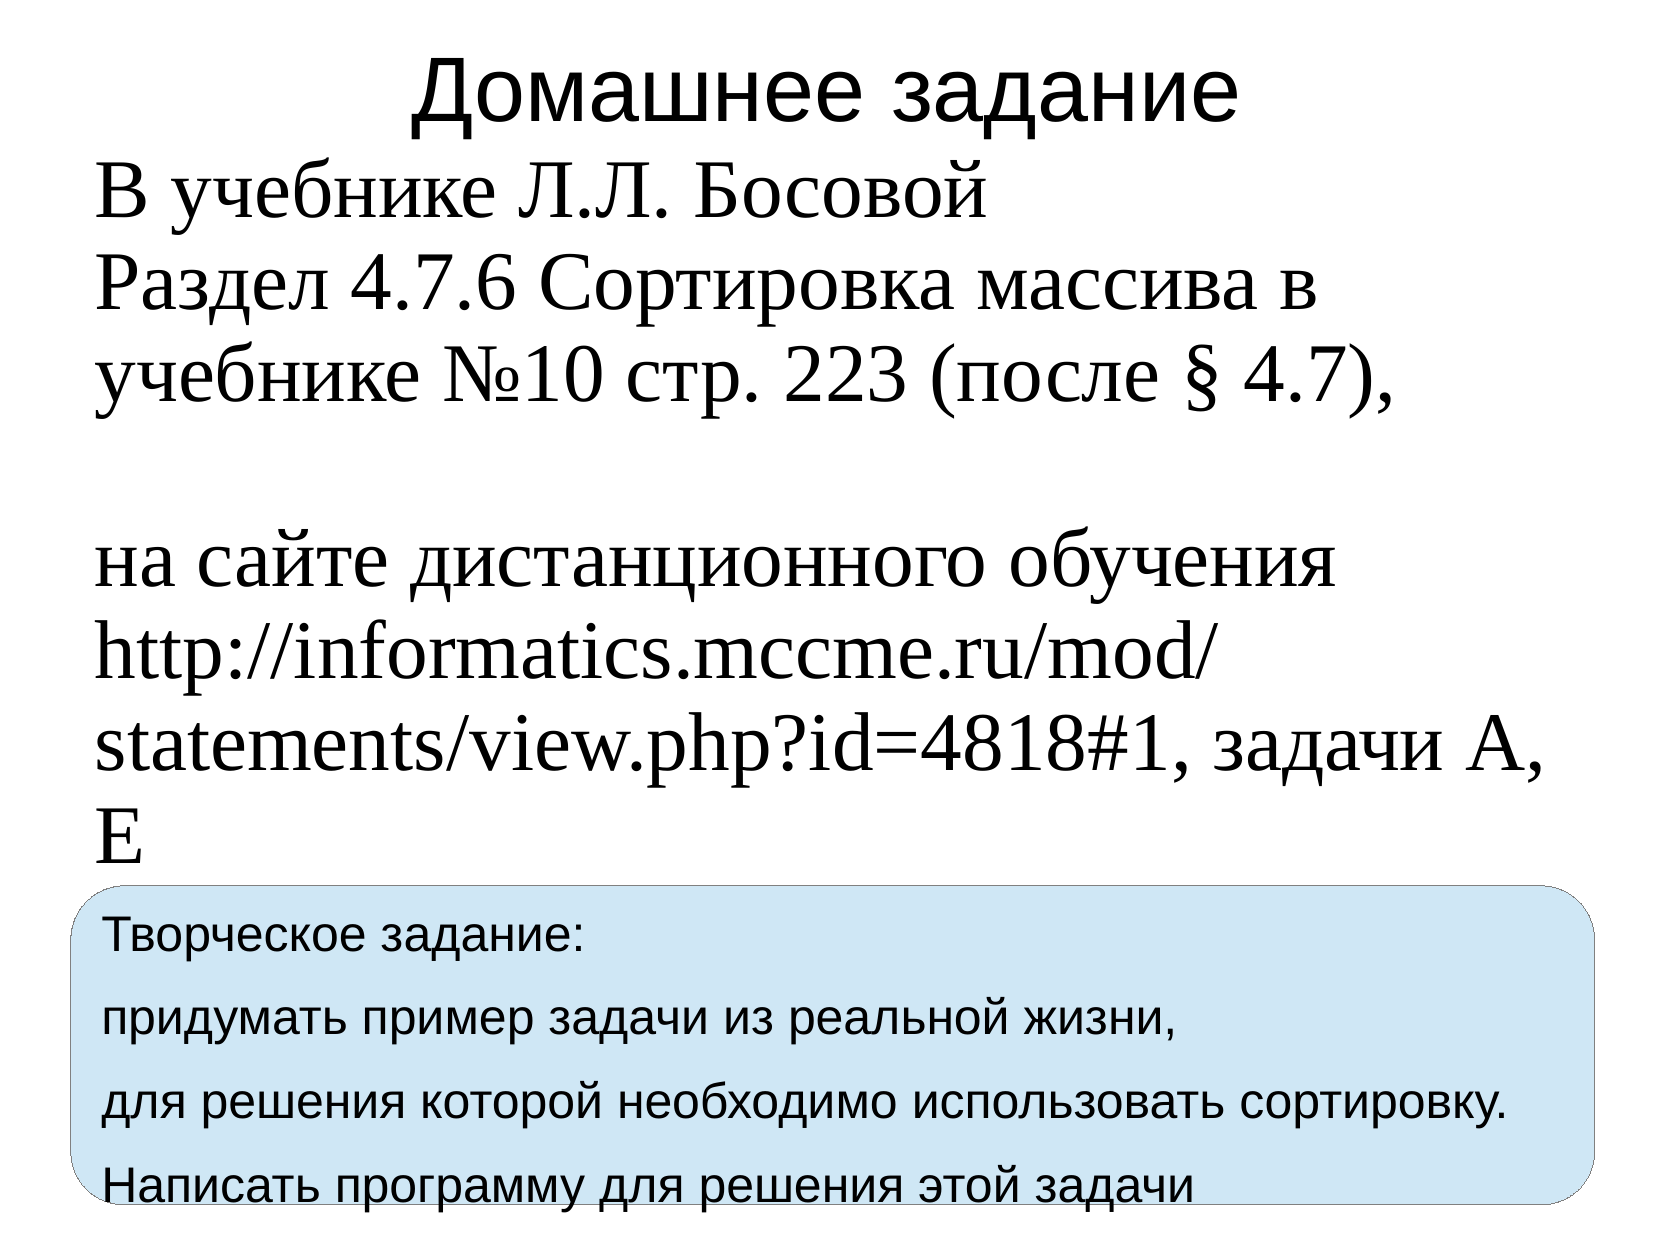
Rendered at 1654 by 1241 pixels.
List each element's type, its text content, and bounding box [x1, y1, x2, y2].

subtitle В учебнике Л.Л. Босовой Раздел 4.7.6 Сортировка массива в учебнике №10 стр. 223 (после § 4.7), на сайте дистанционного обучения http://informatics.mccme.ru/mod/statements/view.php?id=4818#1, задачи А, E [94, 150, 1560, 875]
text_box Творческое задание: придумать пример задачи из реальной жизни, для решения которой необходимо использовать сортировку. Написать программу для решения этой задачи [70, 885, 1595, 1205]
title Домашнее задание [82, 25, 1571, 154]
